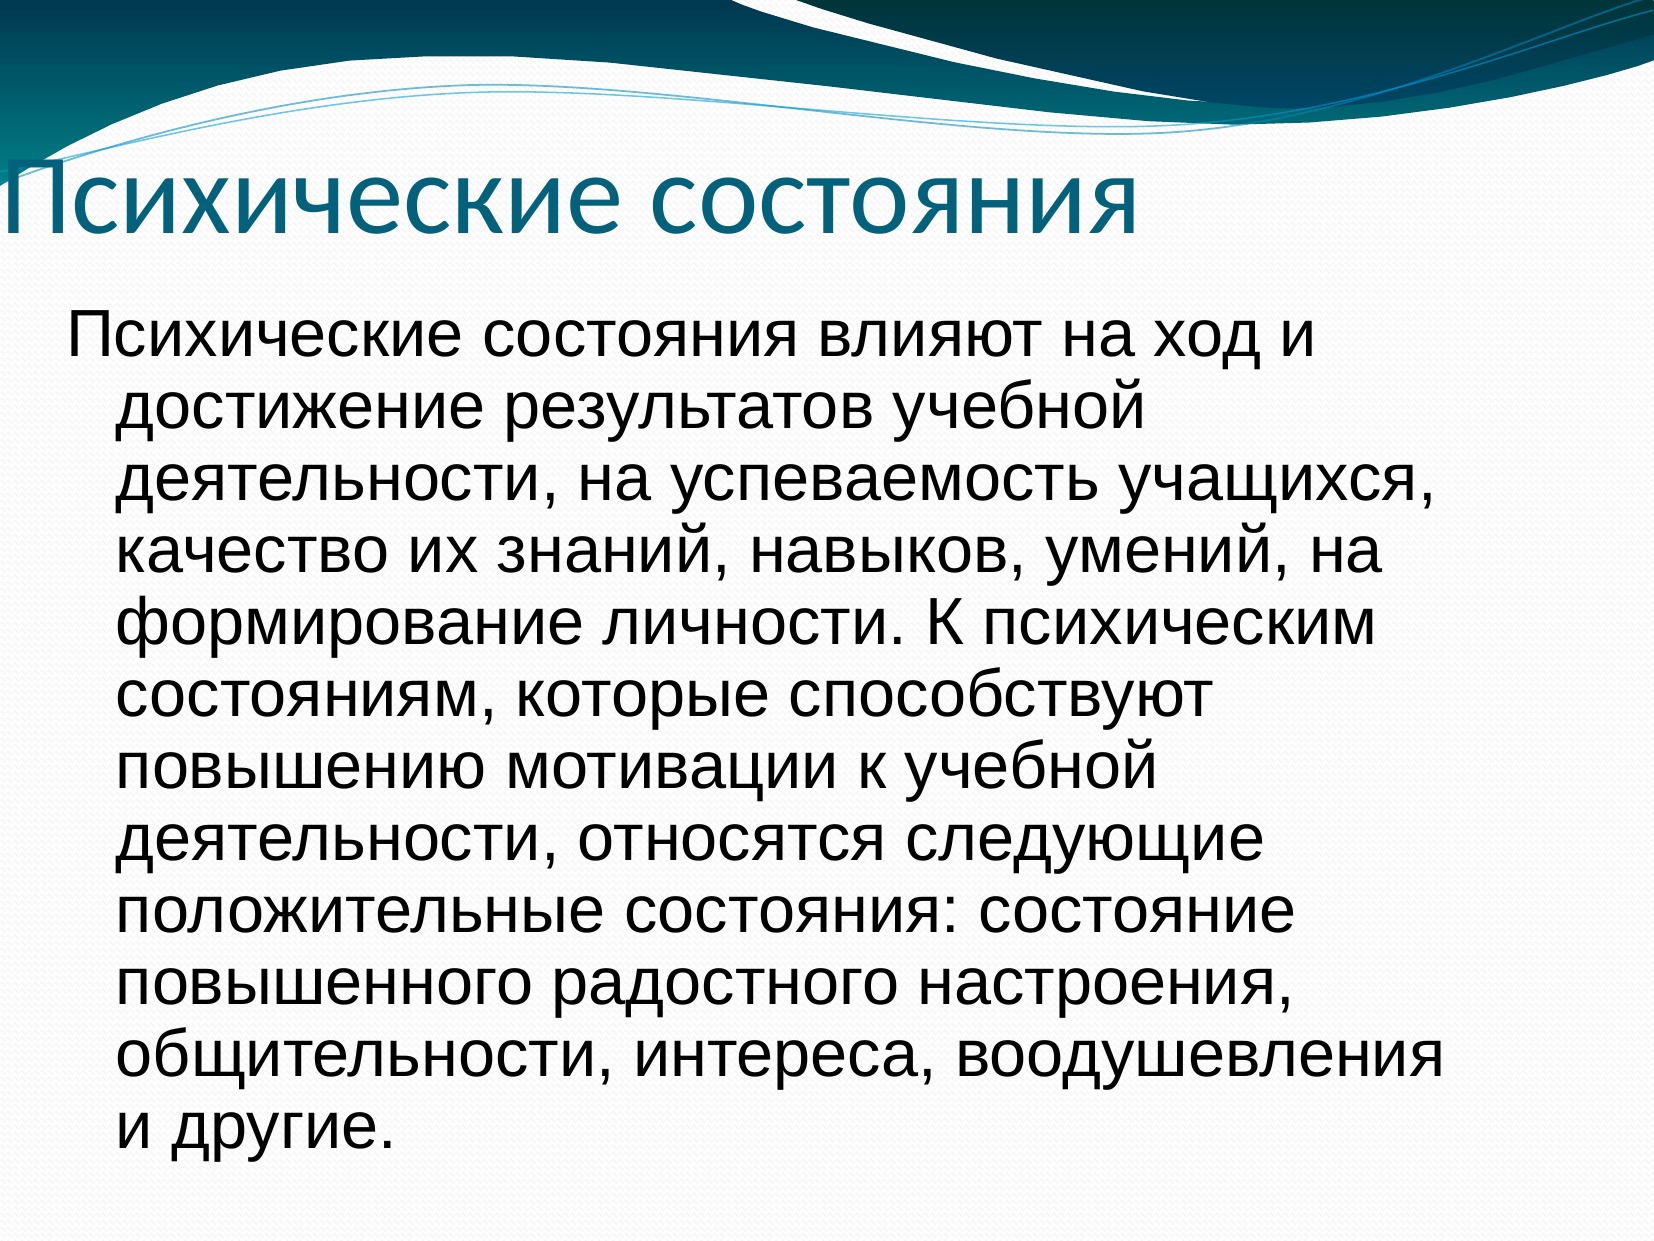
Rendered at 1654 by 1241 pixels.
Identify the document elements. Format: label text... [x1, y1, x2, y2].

list Психические состояния влияют на ход и достижение результатов учебной деятельности, на успеваемость учащихся, качество их знаний, навыков, умений, на формирование личности. К психическим состояниям, которые способствуют повышению мотивации к учебной деятельности, относятся следующие положительные состояния: состояние повышенного радостного настроения, общительности, интереса, воодушевления и другие. [0, 290, 1489, 1188]
title Психические состояния [0, 49, 1489, 257]
